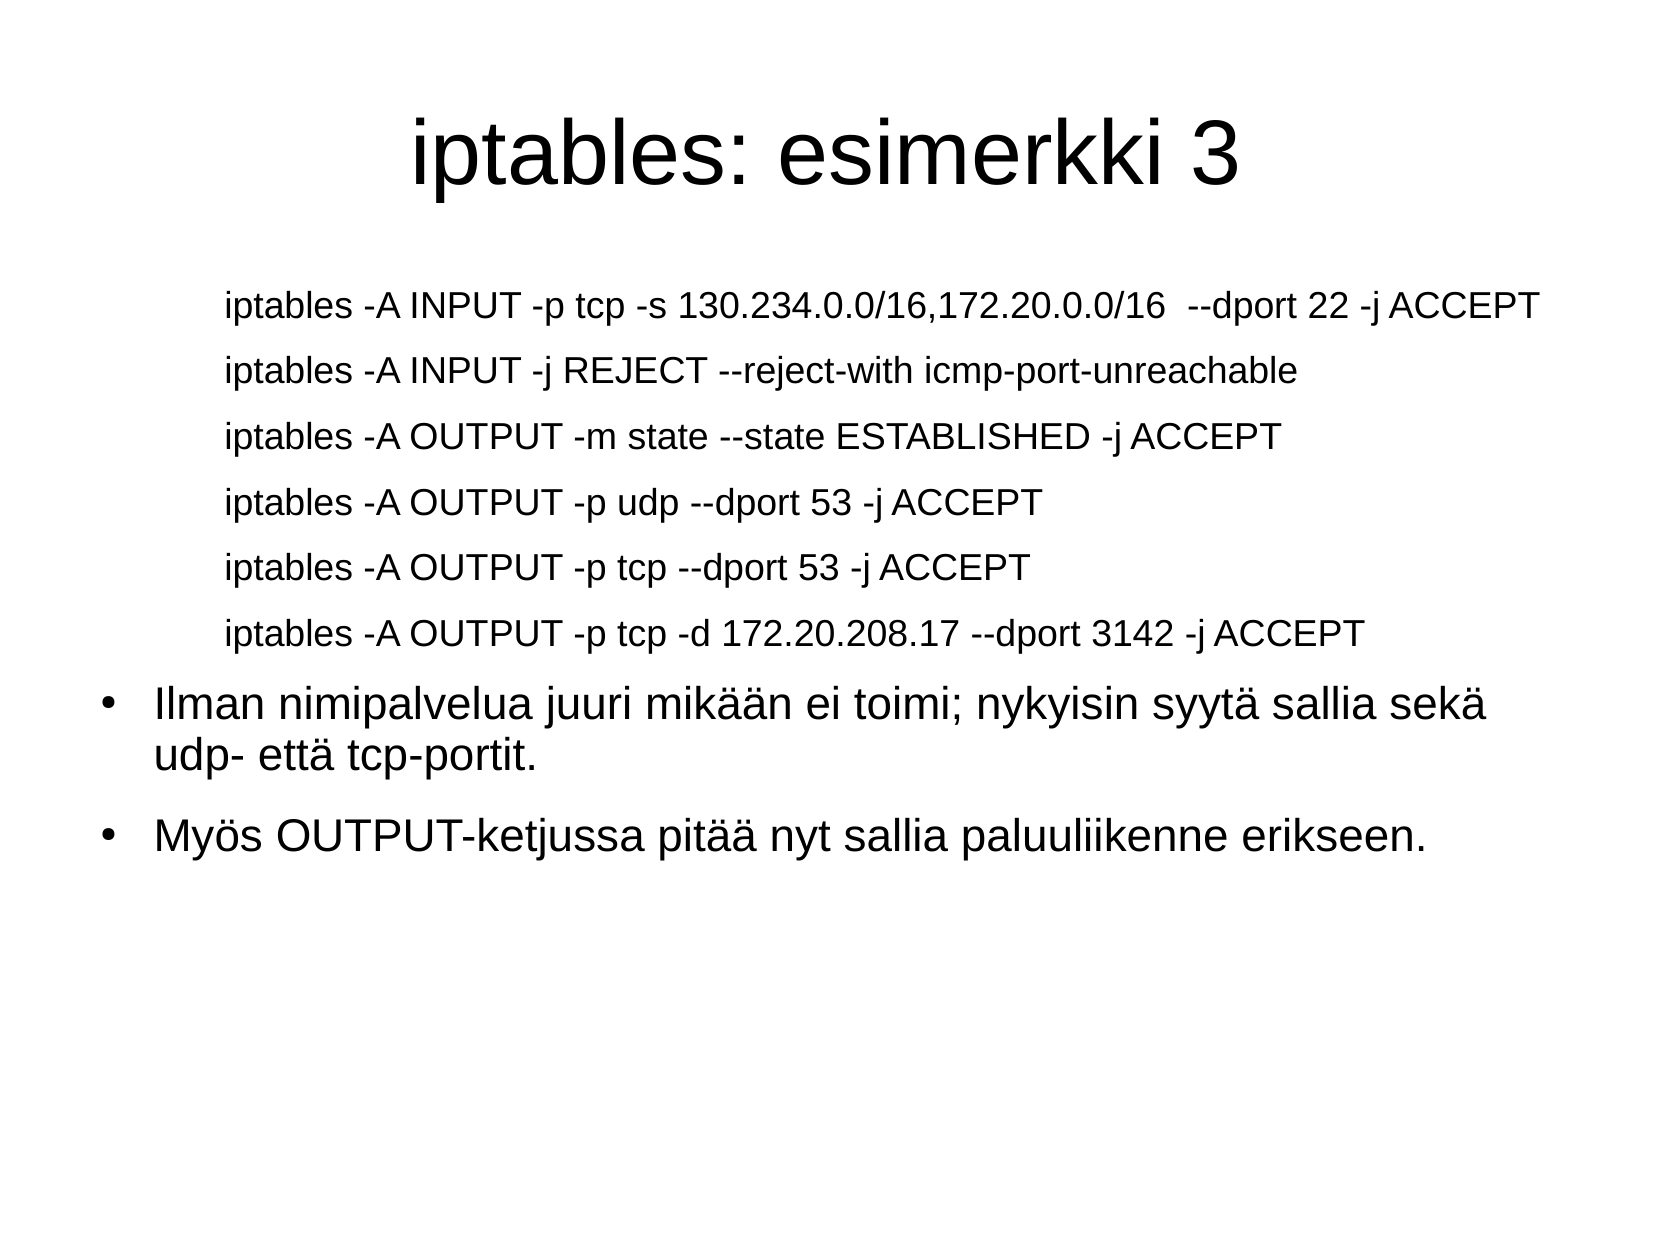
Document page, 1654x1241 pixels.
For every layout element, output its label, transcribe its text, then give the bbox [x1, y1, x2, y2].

list iptables -A INPUT -p tcp -s 130.234.0.0/16,172.20.0.0/16 --dport 22 -j ACCEPT iptables -A INPUT -j REJECT --reject-with icmp-port-unreachable iptables -A OUTPUT -m state --state ESTABLISHED -j ACCEPT iptables -A OUTPUT -p udp --dport 53 -j ACCEPT iptables -A OUTPUT -p tcp --dport 53 -j ACCEPT iptables -A OUTPUT -p tcp -d 172.20.208.17 --dport 3142 -j ACCEPT Ilman nimipalvelua juuri mikään ei toimi; nykyisin syytä sallia sekä udp- että tcp-portit. Myös OUTPUT-ketjussa pitää nyt sallia paluuliikenne erikseen. [82, 284, 1571, 1004]
title iptables: esimerkki 3 [82, 49, 1571, 257]
